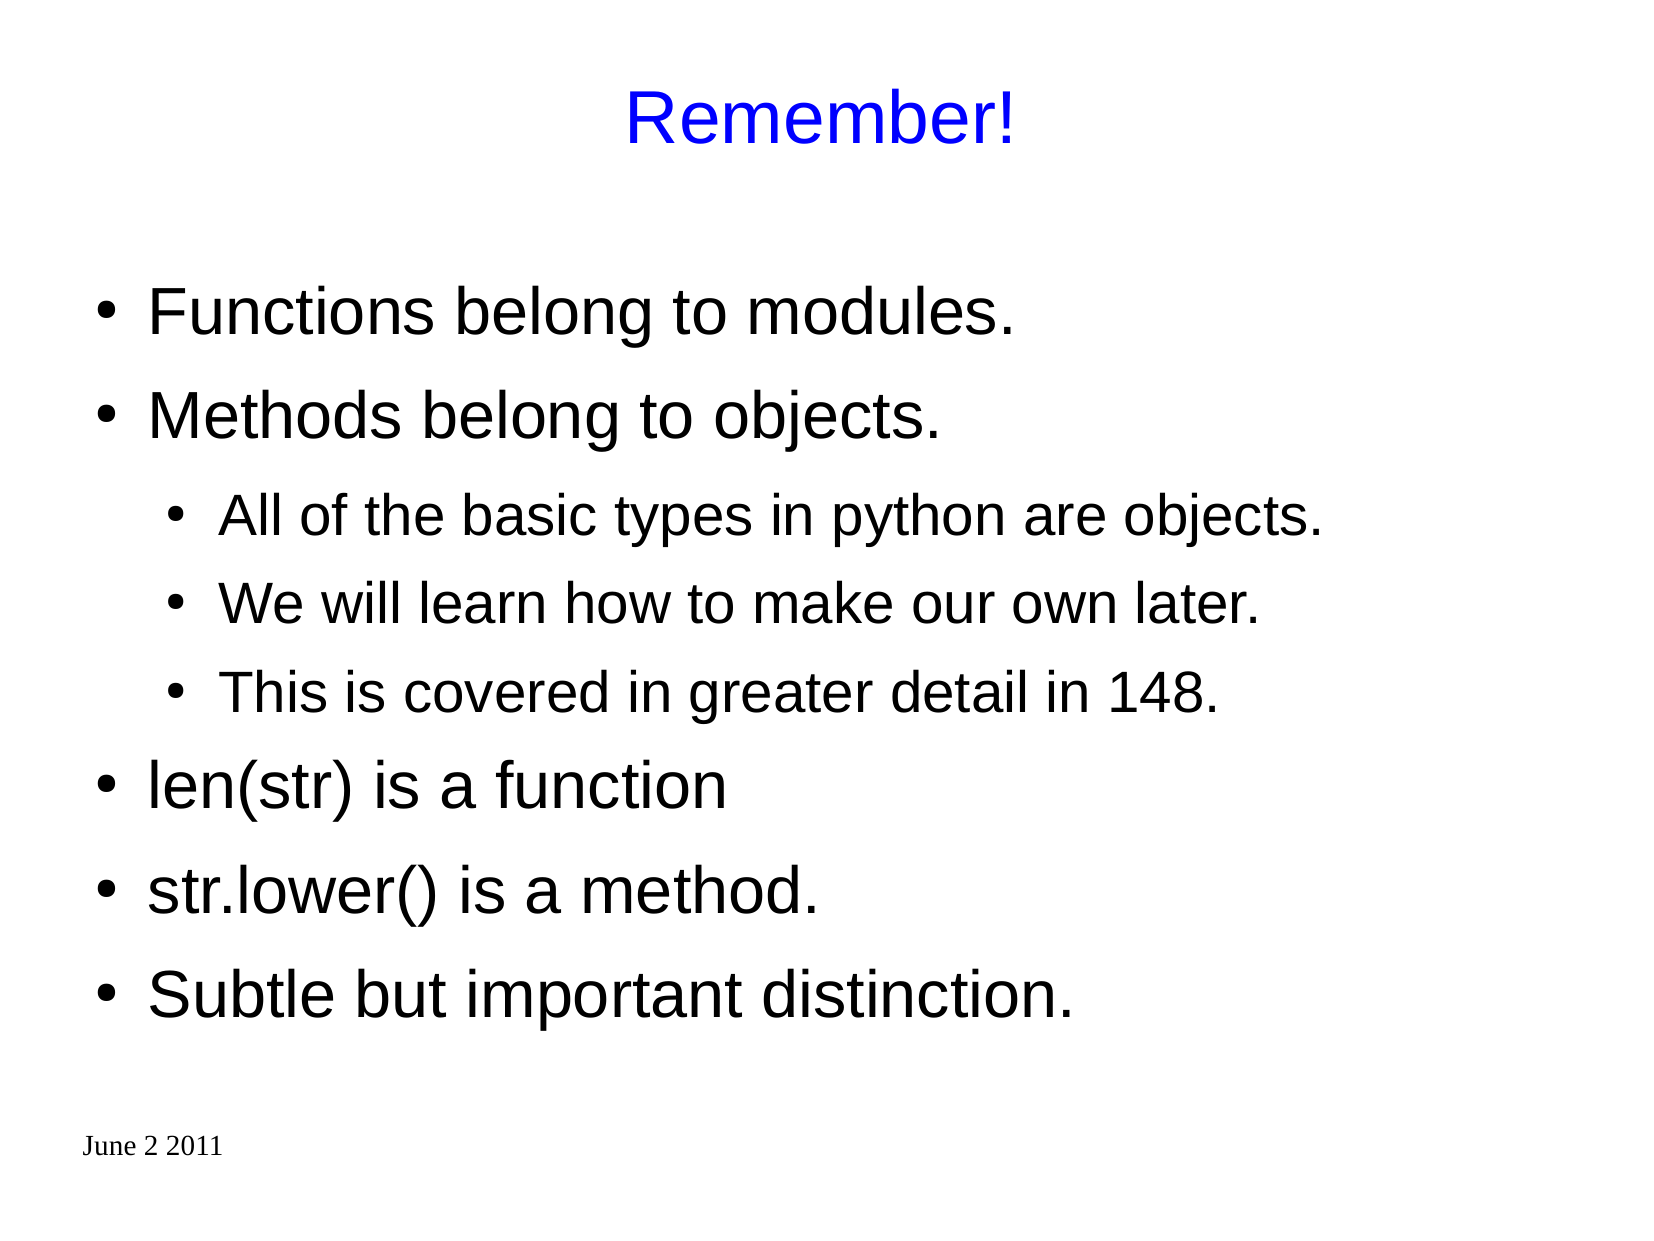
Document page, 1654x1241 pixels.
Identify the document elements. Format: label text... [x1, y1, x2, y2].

list Functions belong to modules. Methods belong to objects. All of the basic types in python are objects. We will learn how to make our own later. This is covered in greater detail in 148. len(str) is a function str.lower() is a method. Subtle but important distinction. [76, 274, 1565, 1093]
title Remember! [76, 58, 1565, 178]
